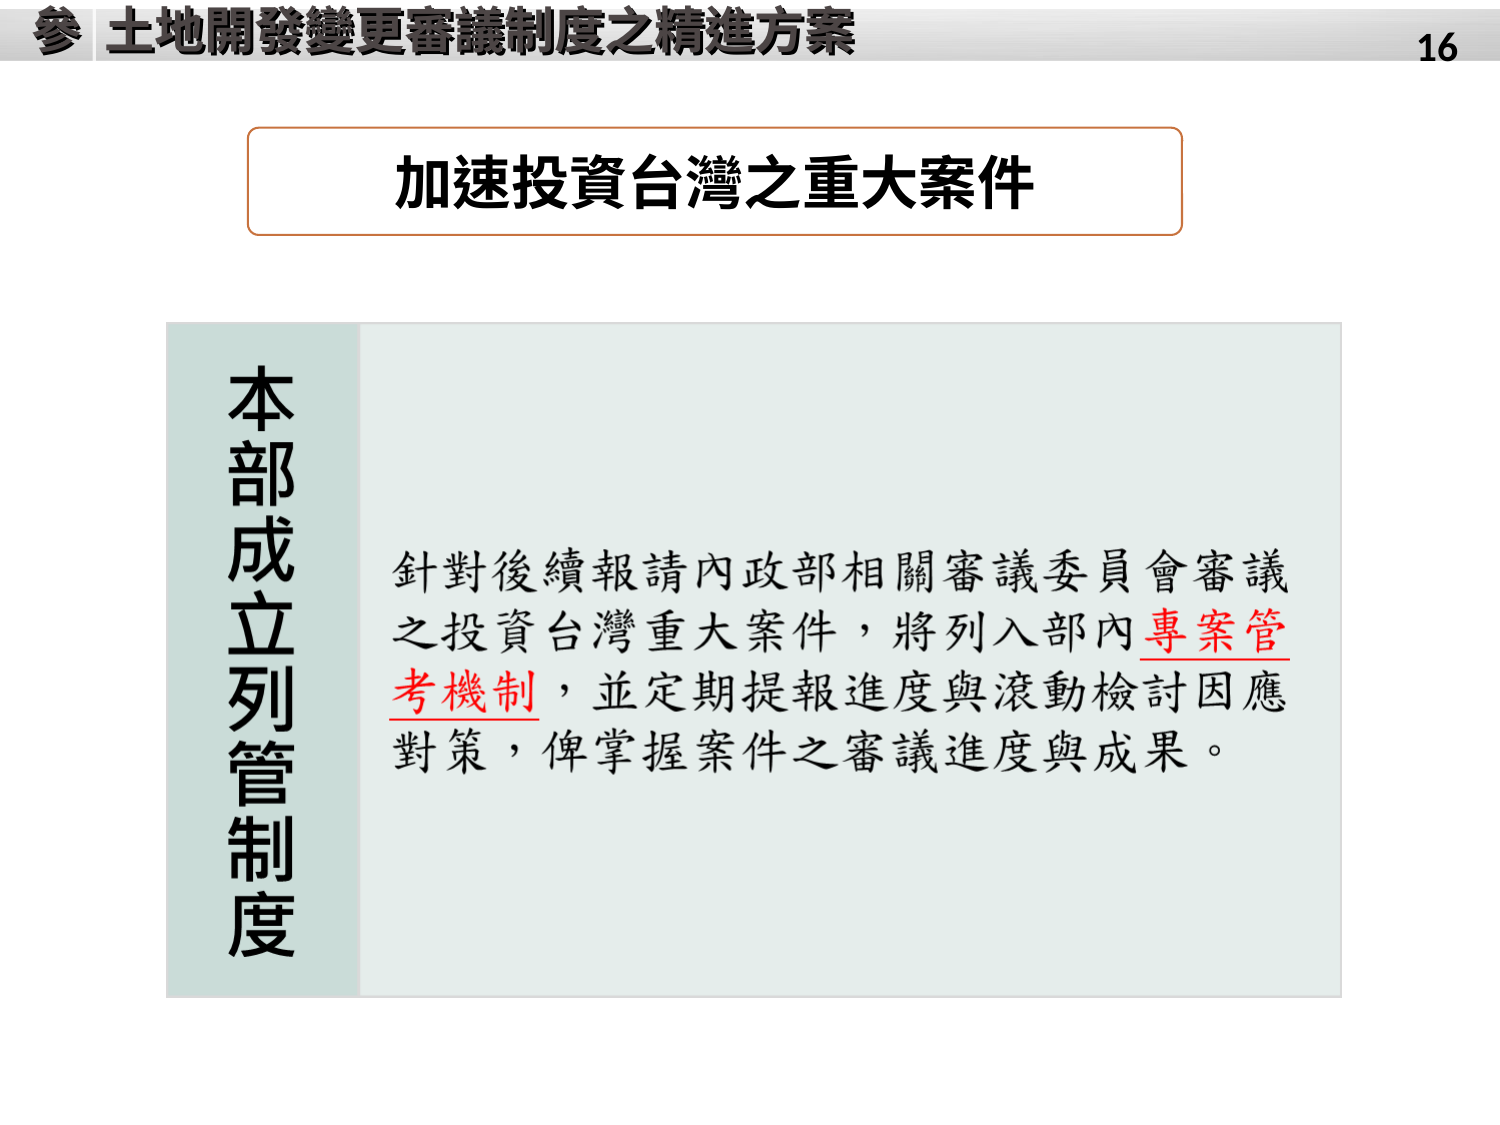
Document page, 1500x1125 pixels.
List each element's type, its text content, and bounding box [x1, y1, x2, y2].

text_box 參 [16, 0, 90, 65]
picture [166, 322, 1342, 998]
text_box 16 [1379, 12, 1495, 64]
text_box 土地開發變更審議制度之精進方案 [90, 0, 1341, 65]
text_box 加速投資台灣之重大案件 [250, 130, 1180, 232]
